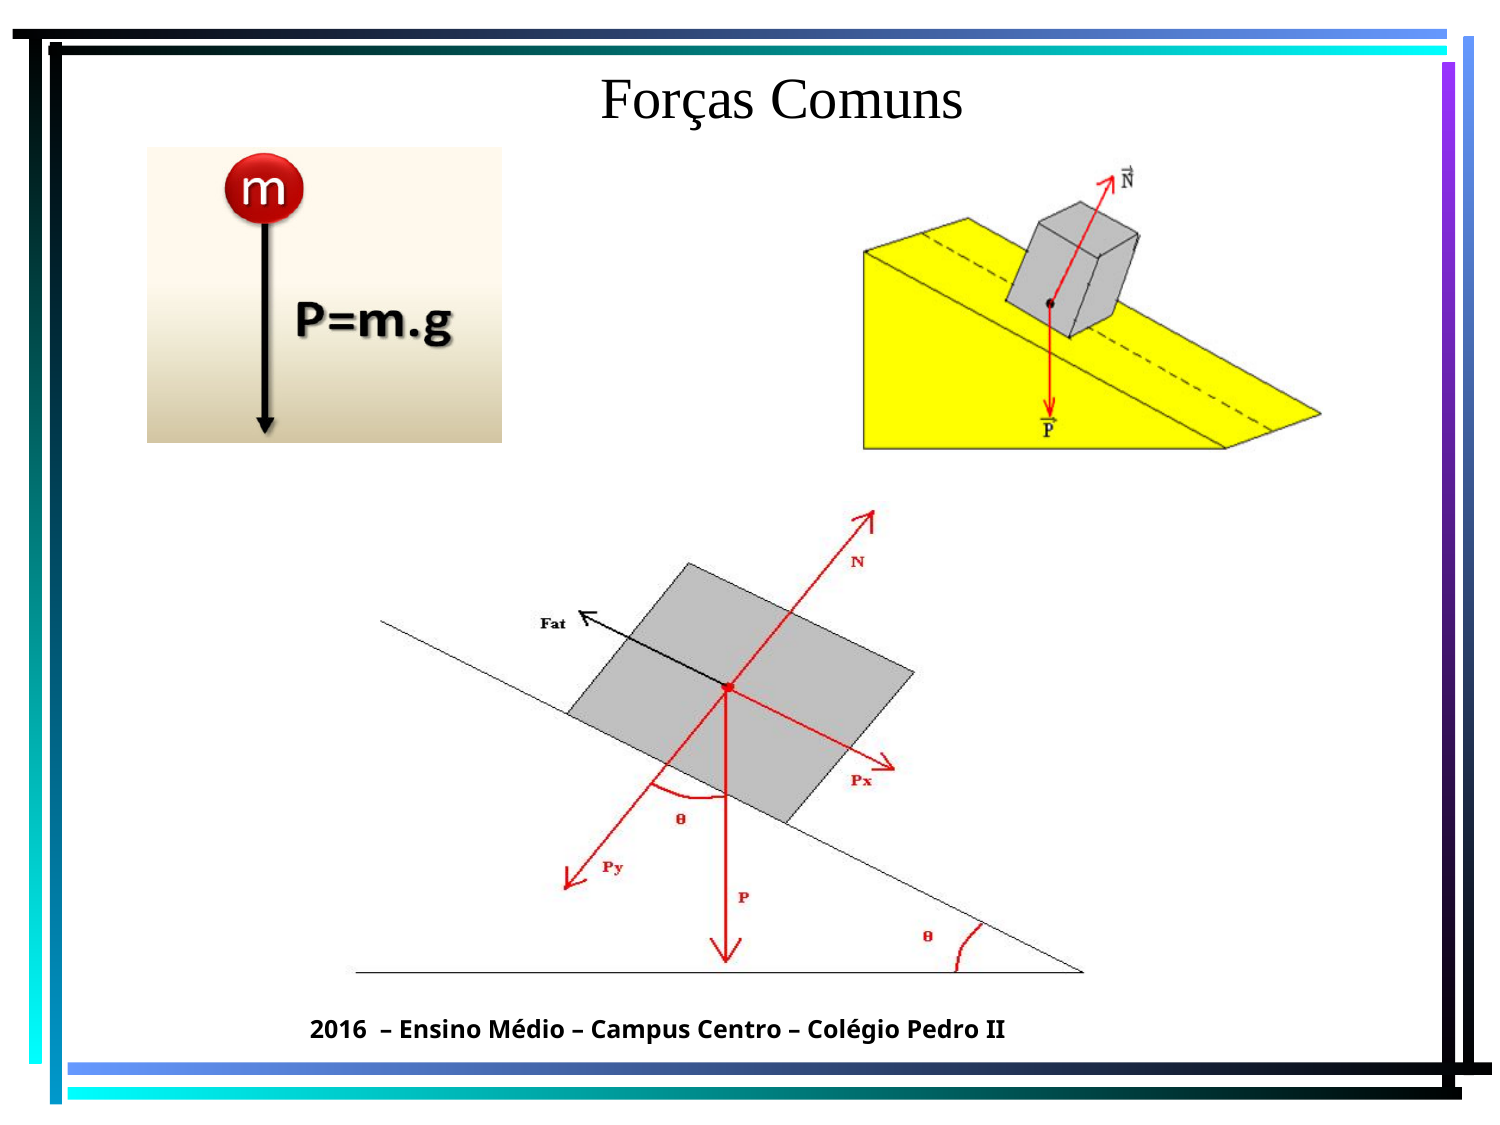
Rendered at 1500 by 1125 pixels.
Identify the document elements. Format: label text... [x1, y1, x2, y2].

title Forças Comuns [531, 59, 1034, 140]
text_box 2016 – Ensino Médio – Campus Centro – Colégio Pedro II [295, 1004, 1022, 1054]
picture [0, 0, 1500, 1125]
